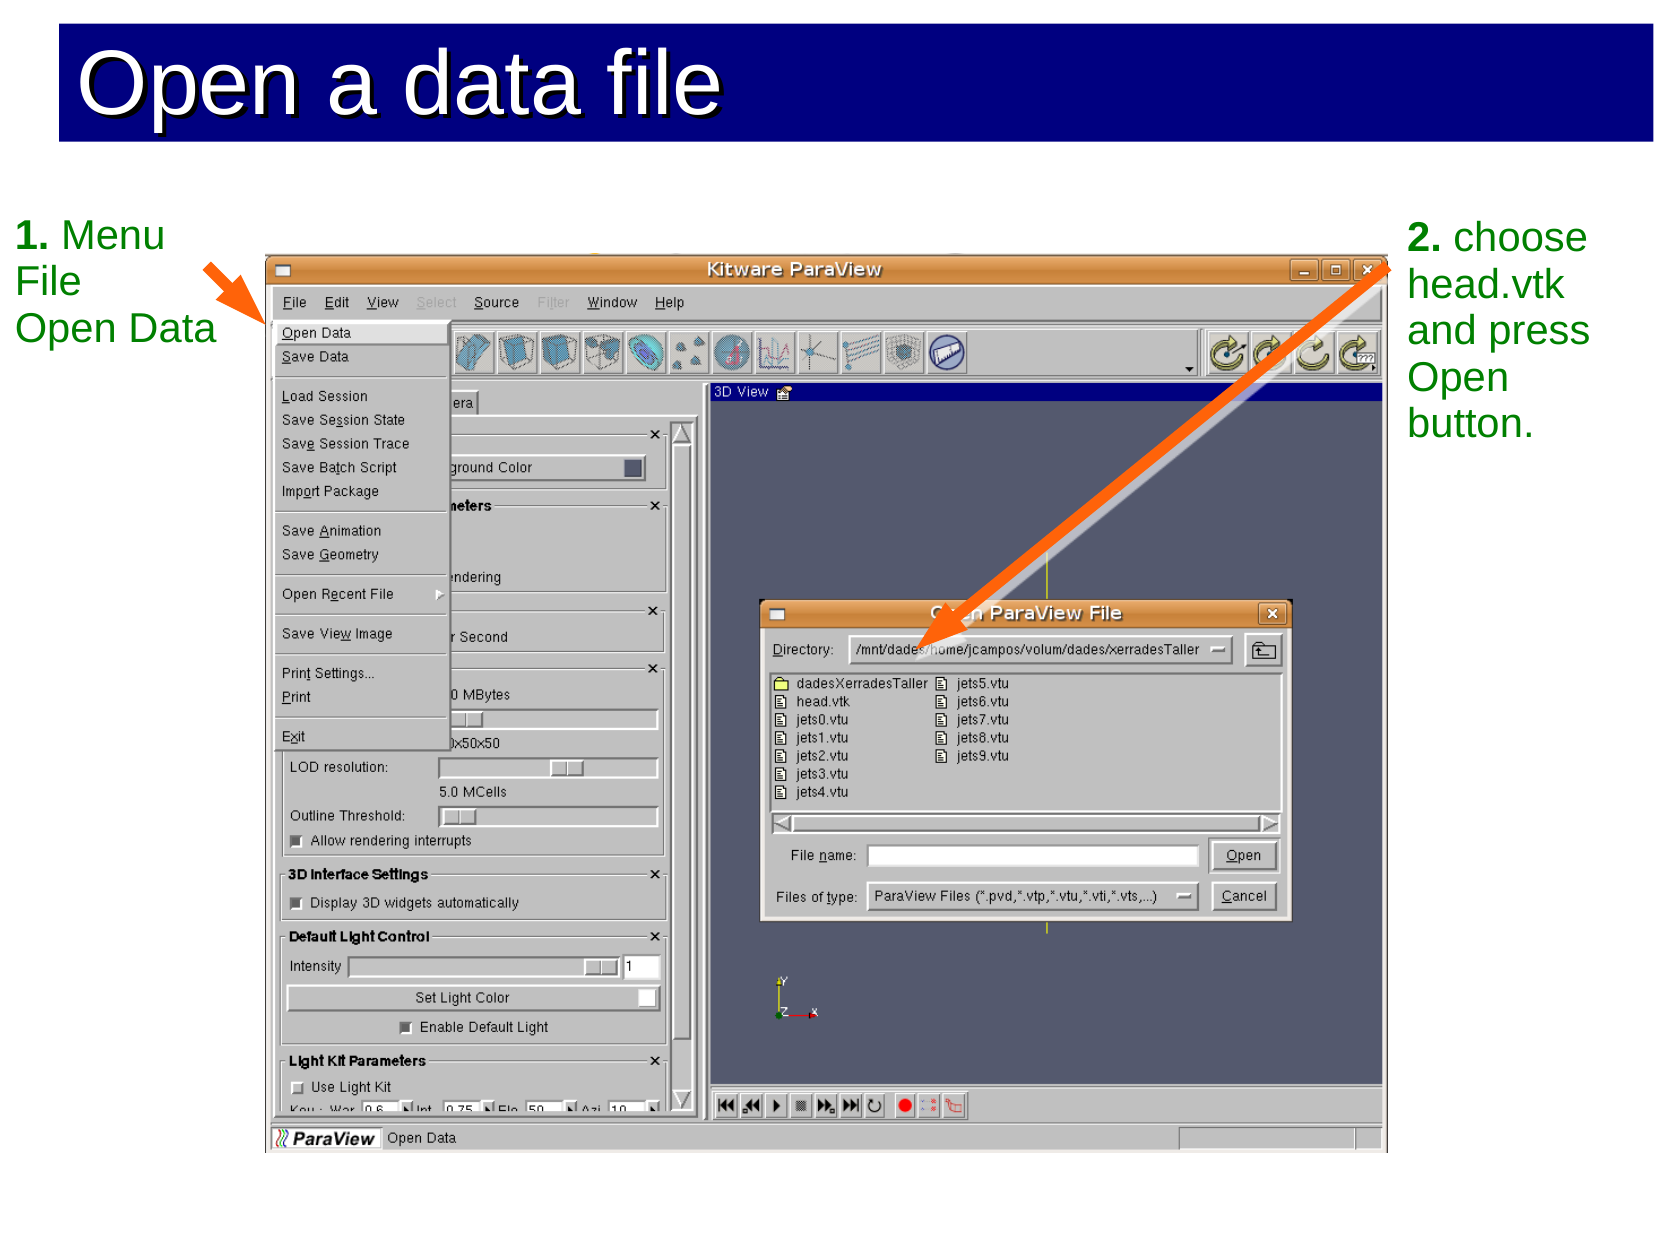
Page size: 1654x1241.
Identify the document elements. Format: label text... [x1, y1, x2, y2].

title Open a data file [76, 23, 1565, 142]
text_box 2. choose head.vtk and press Open button. [1392, 206, 1654, 484]
text_box 1. Menu File Open Data [0, 203, 232, 377]
picture [265, 253, 1388, 1153]
